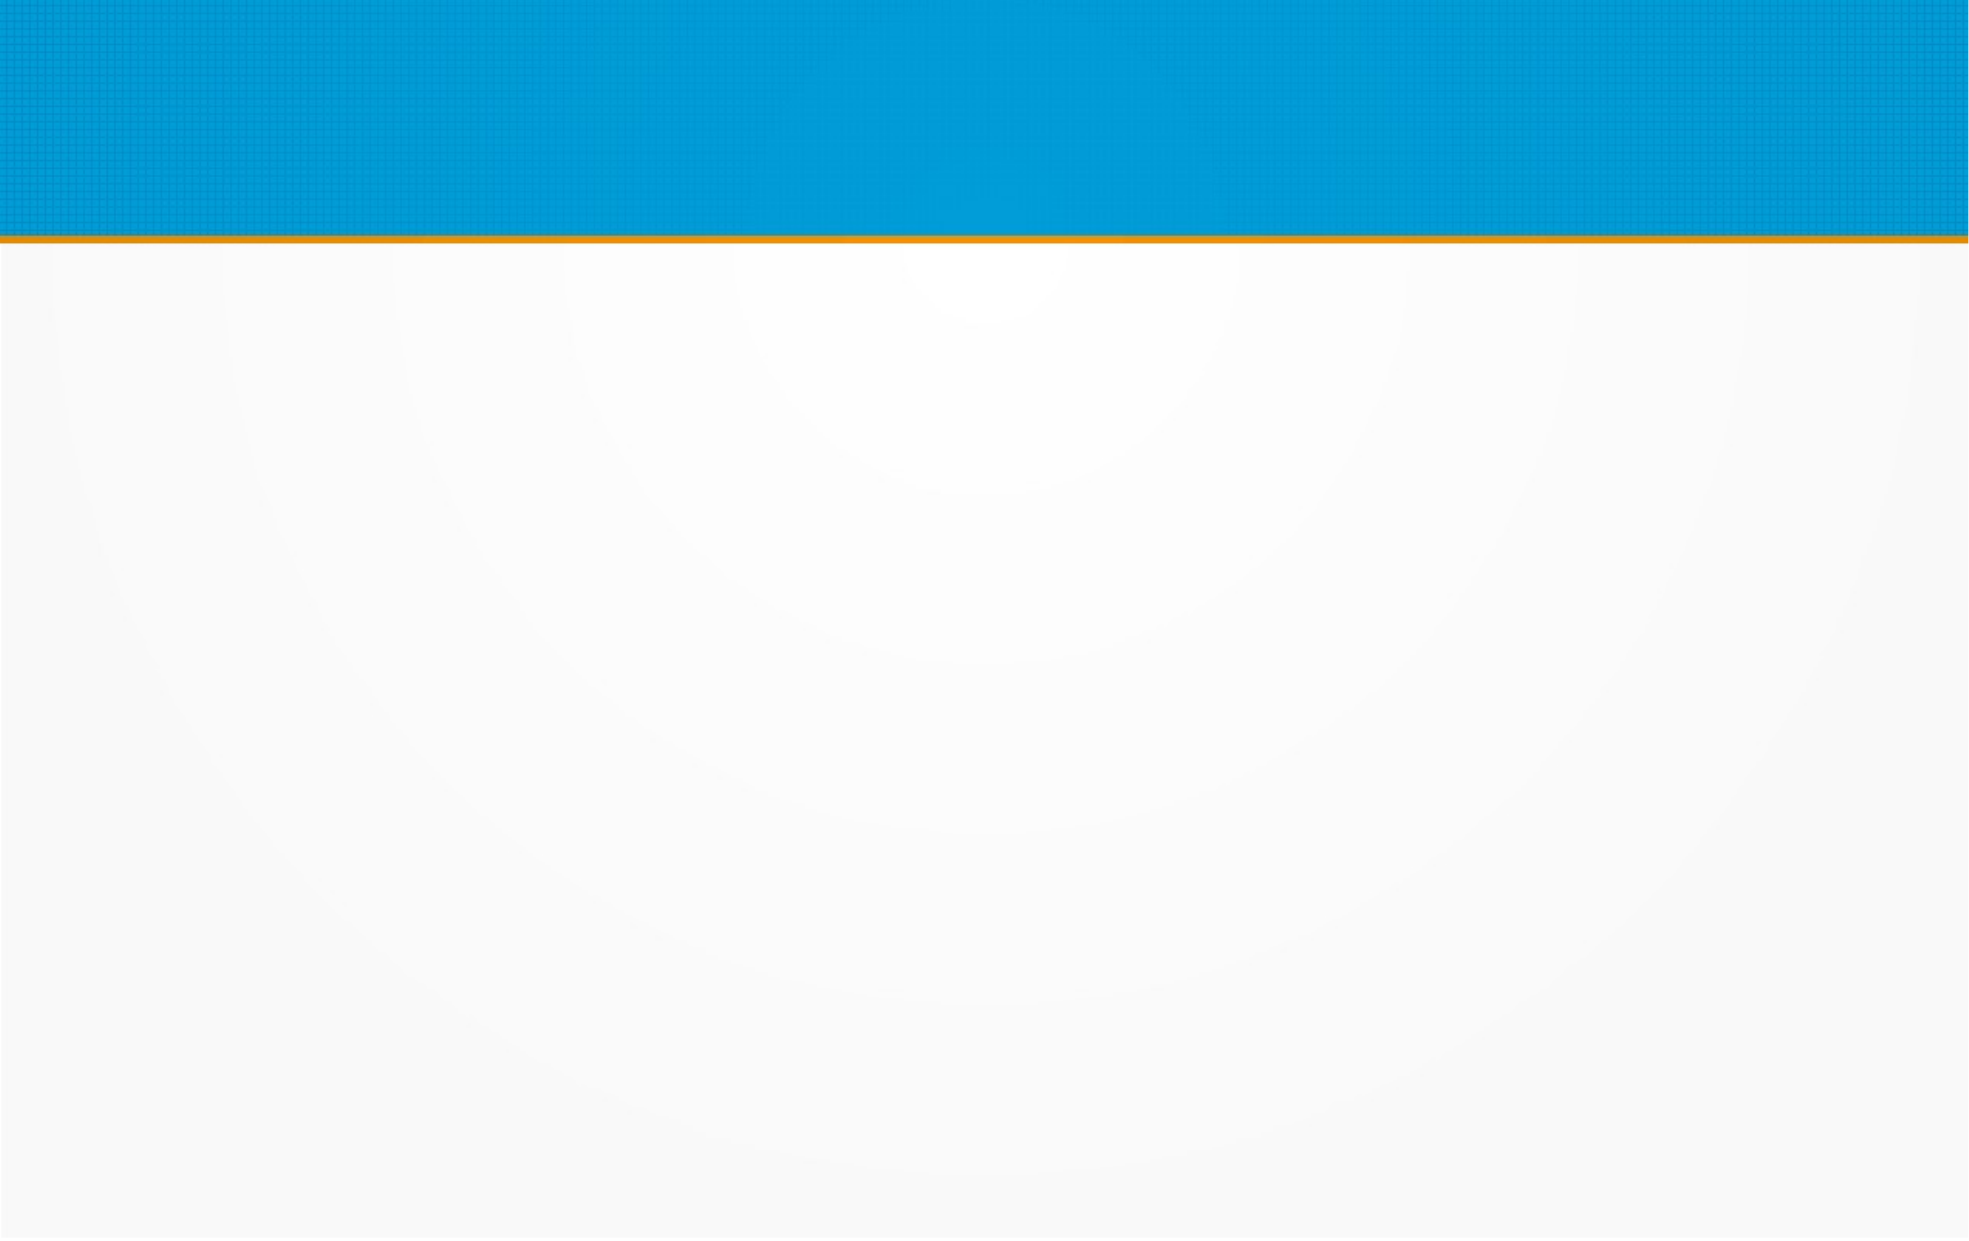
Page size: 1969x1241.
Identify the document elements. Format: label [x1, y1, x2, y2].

picture [0, 233, 1969, 1241]
